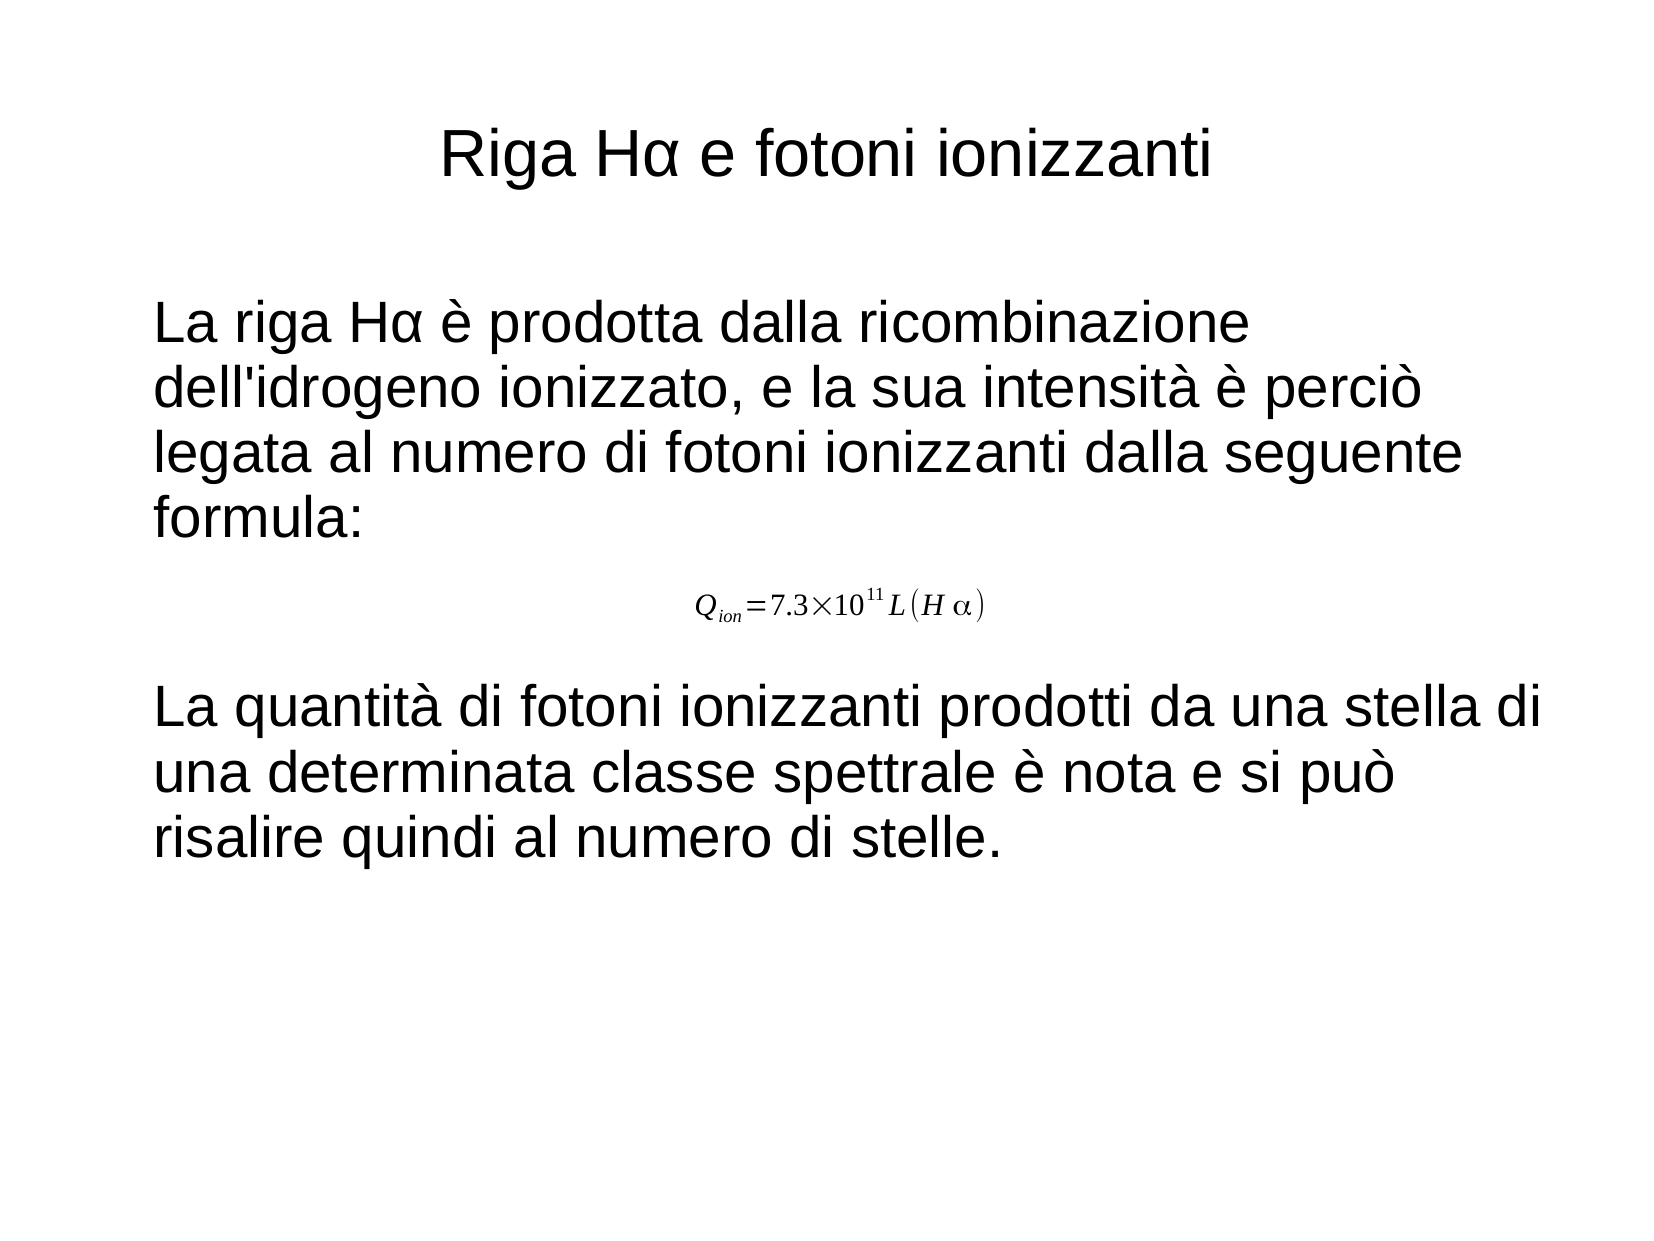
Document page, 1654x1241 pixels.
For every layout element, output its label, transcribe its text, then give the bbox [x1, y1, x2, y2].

title Riga Hα e fotoni ionizzanti [82, 49, 1571, 257]
chart [687, 582, 993, 626]
list La riga Hα è prodotta dalla ricombinazione dell'idrogeno ionizzato, e la sua intensità è perciò legata al numero di fotoni ionizzanti dalla seguente formula: La quantità di fotoni ionizzanti prodotti da una stella di una determinata classe spettrale è nota e si può risalire quindi al numero di stelle. [82, 290, 1571, 1109]
